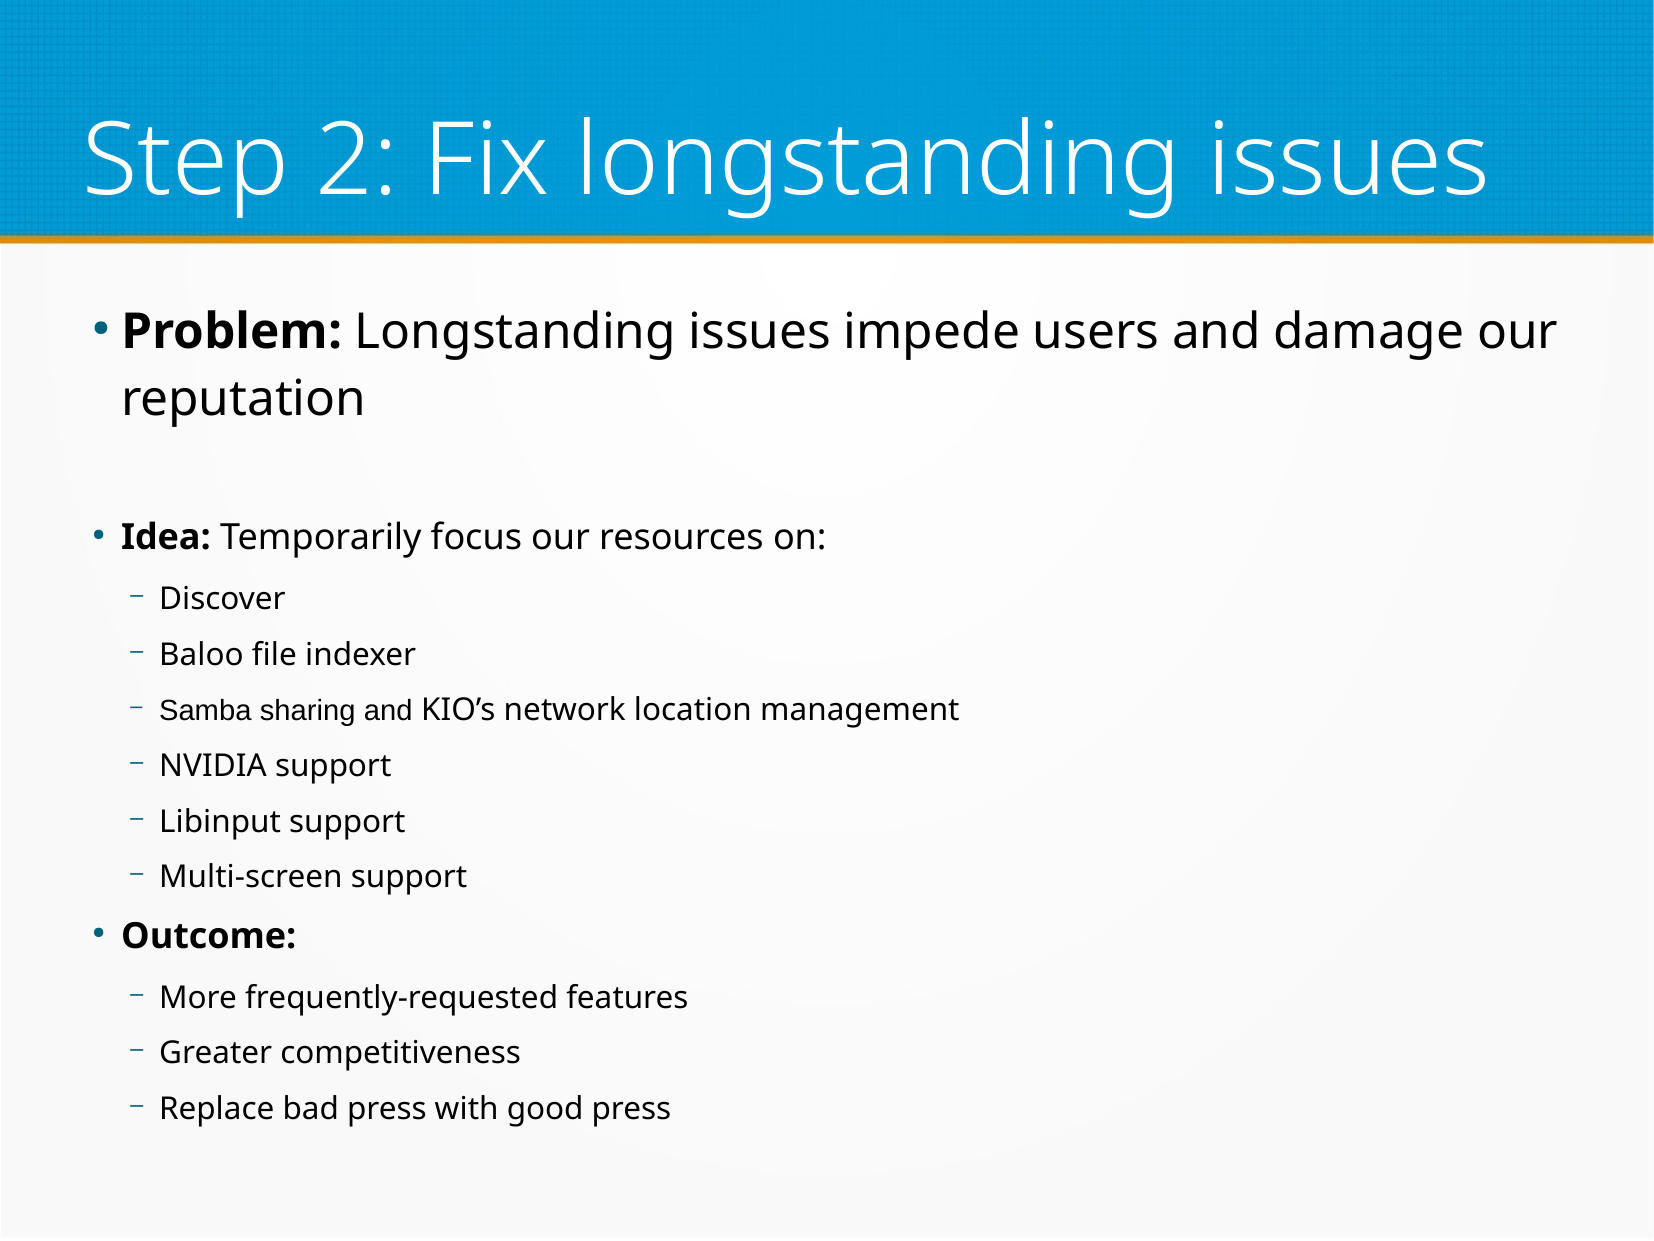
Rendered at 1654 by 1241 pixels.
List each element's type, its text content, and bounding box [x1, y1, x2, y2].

title Step 2: Fix longstanding issues [82, 83, 1531, 224]
picture [0, 233, 1654, 1241]
list Problem: Longstanding issues impede users and damage our reputation Idea: Temporarily focus our resources on: Discover Baloo file indexer Samba sharing and KIO’s network location management NVIDIA support Libinput support Multi-screen support Outcome: More frequently-requested features Greater competitiveness Replace bad press with good press [82, 295, 1571, 1141]
